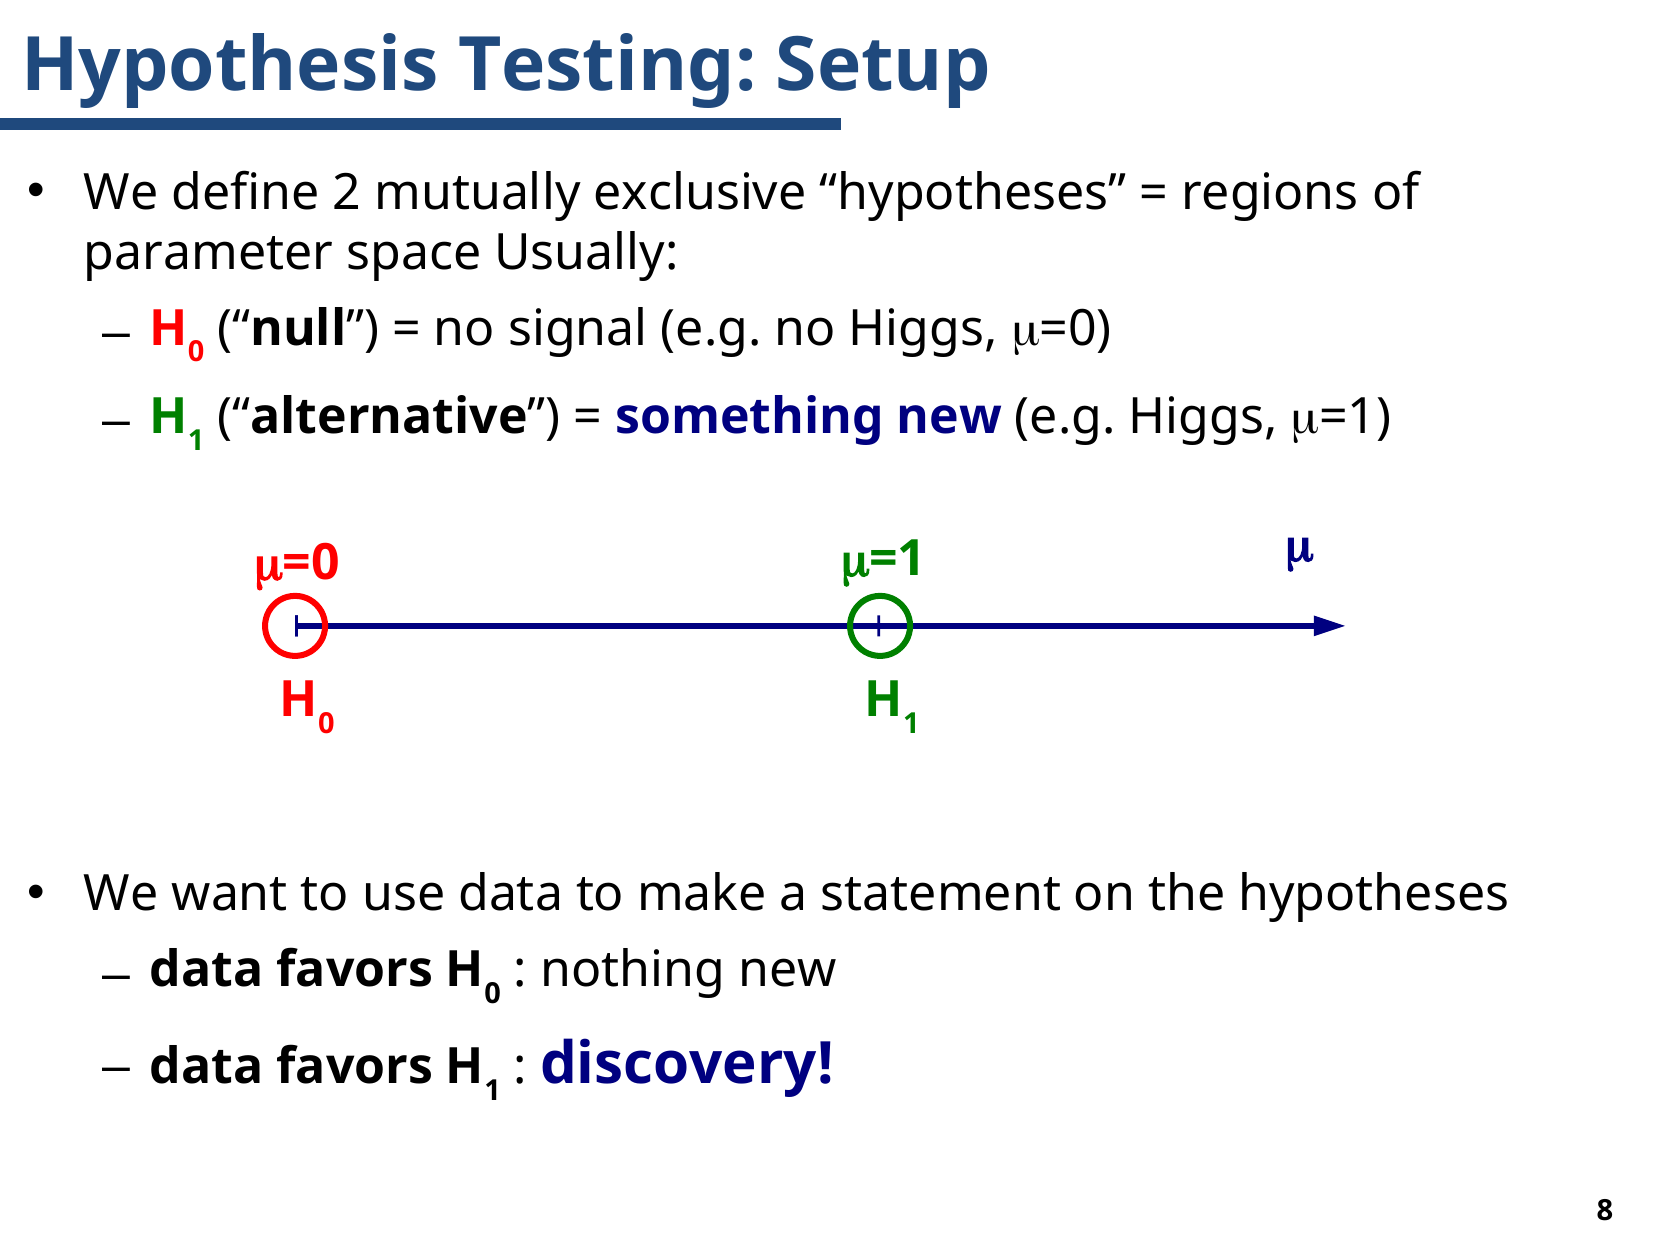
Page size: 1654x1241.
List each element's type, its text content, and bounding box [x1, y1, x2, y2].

text_box H1 [850, 655, 941, 758]
text_box H0 [265, 655, 356, 758]
text_box m=0 [274, 599, 316, 611]
title Hypothesis Testing: Setup [6, 7, 1606, 113]
text_box m=0 [239, 518, 390, 611]
text_box m [1270, 518, 1421, 599]
list We define 2 mutually exclusive “hypotheses” = regions of parameter space Usually: H0 (“null”) = no signal (e.g. no Higgs, m=0) H1 (“alternative”) = something new (e.g. Higgs, m=1) We want to use data to make a statement on the hypotheses data favors H0 : nothing new data favors H1 : discovery! [12, 151, 1640, 1126]
text_box m=1 [861, 599, 899, 608]
text_box m=1 [825, 514, 976, 608]
